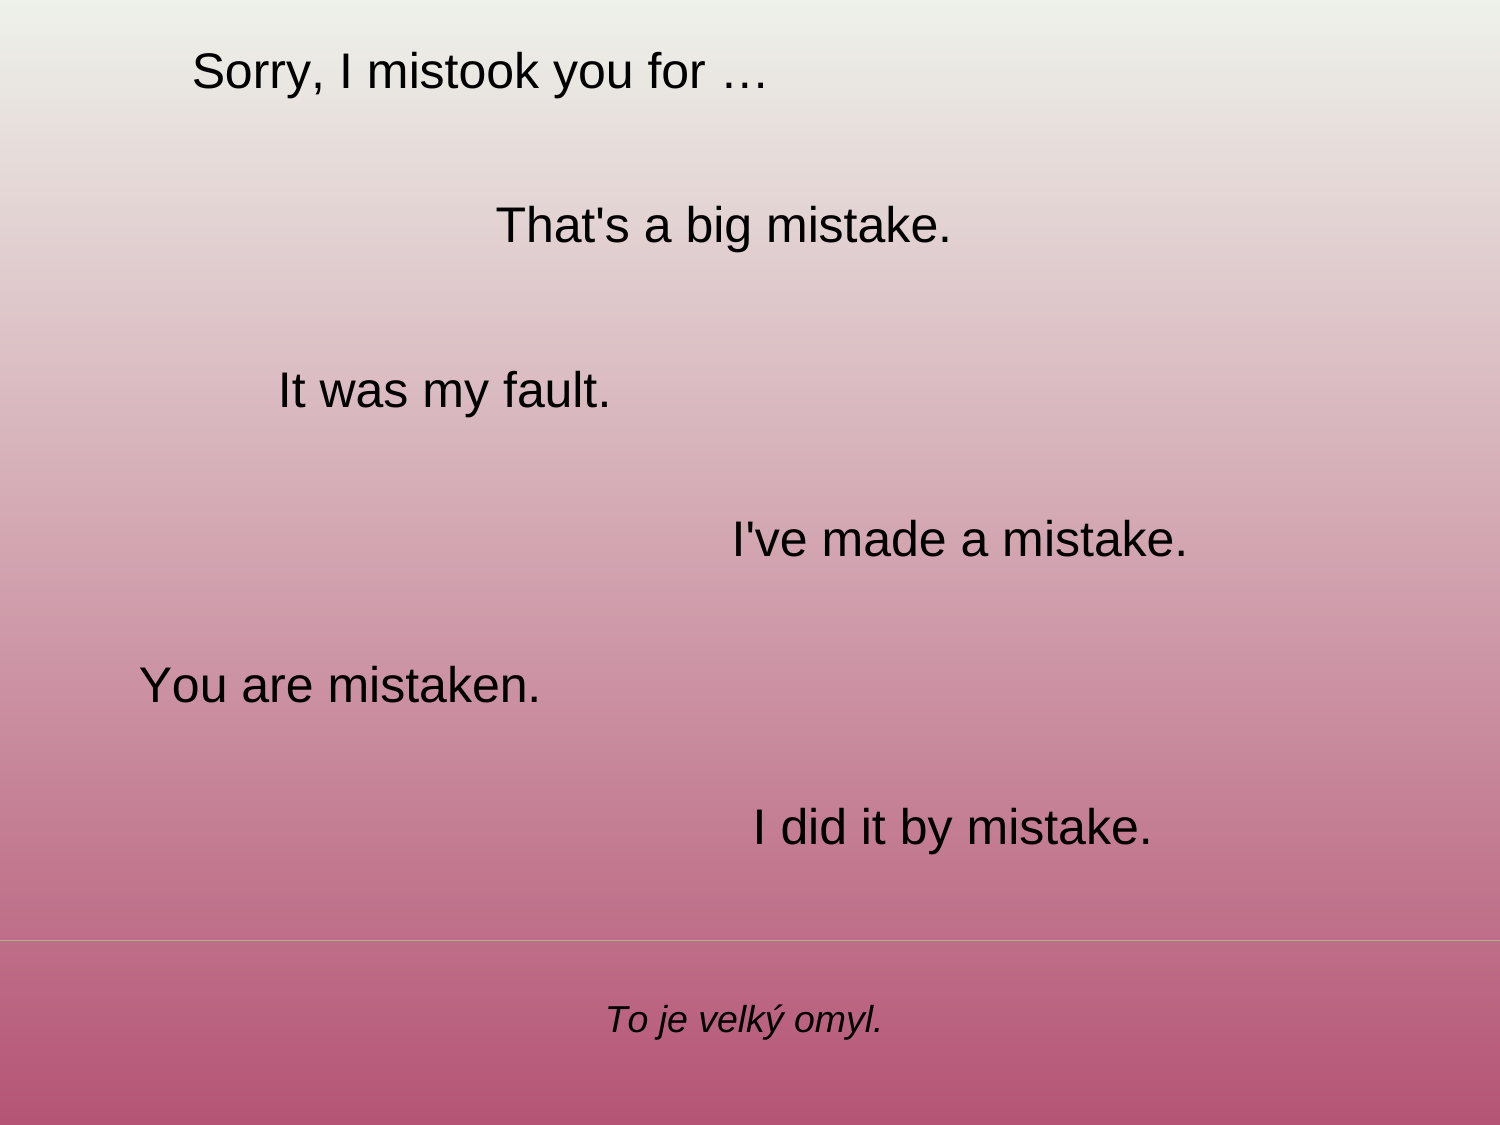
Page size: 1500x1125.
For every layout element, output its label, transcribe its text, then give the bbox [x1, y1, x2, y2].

text_box Sorry, I mistook you for … [177, 30, 857, 107]
text_box I did it by mistake. [737, 786, 1169, 863]
text_box That's a big mistake. [480, 184, 968, 261]
text_box It was my fault. [263, 349, 627, 426]
text_box To je velký omyl. [589, 987, 899, 1049]
text_box You are mistaken. [124, 645, 557, 721]
text_box I've made a mistake. [716, 498, 1204, 575]
